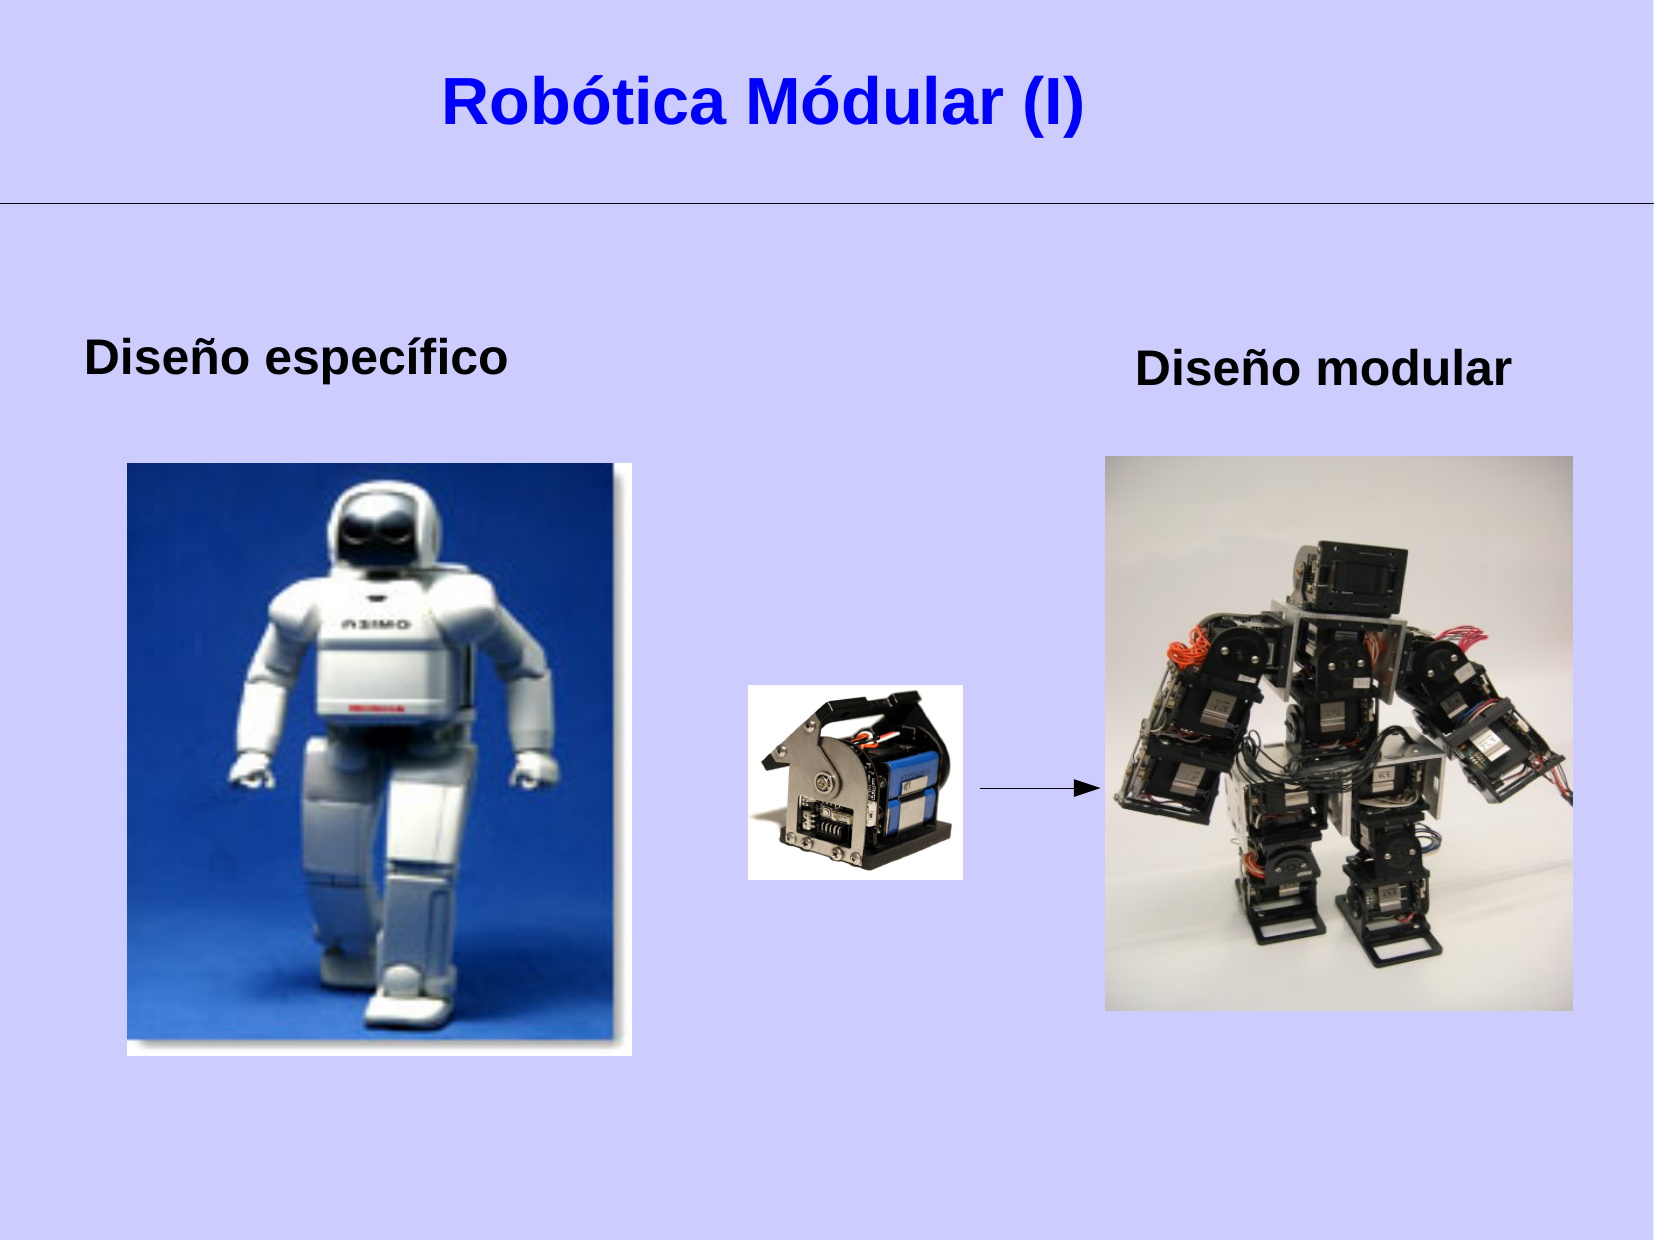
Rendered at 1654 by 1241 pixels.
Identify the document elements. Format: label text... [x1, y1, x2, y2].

text_box Diseño modular [1121, 340, 1603, 397]
picture [748, 685, 963, 880]
title Robótica Módular (I) [126, 0, 1402, 191]
picture [1105, 456, 1573, 1011]
text_box Diseño específico [69, 329, 547, 405]
picture [127, 463, 632, 1056]
